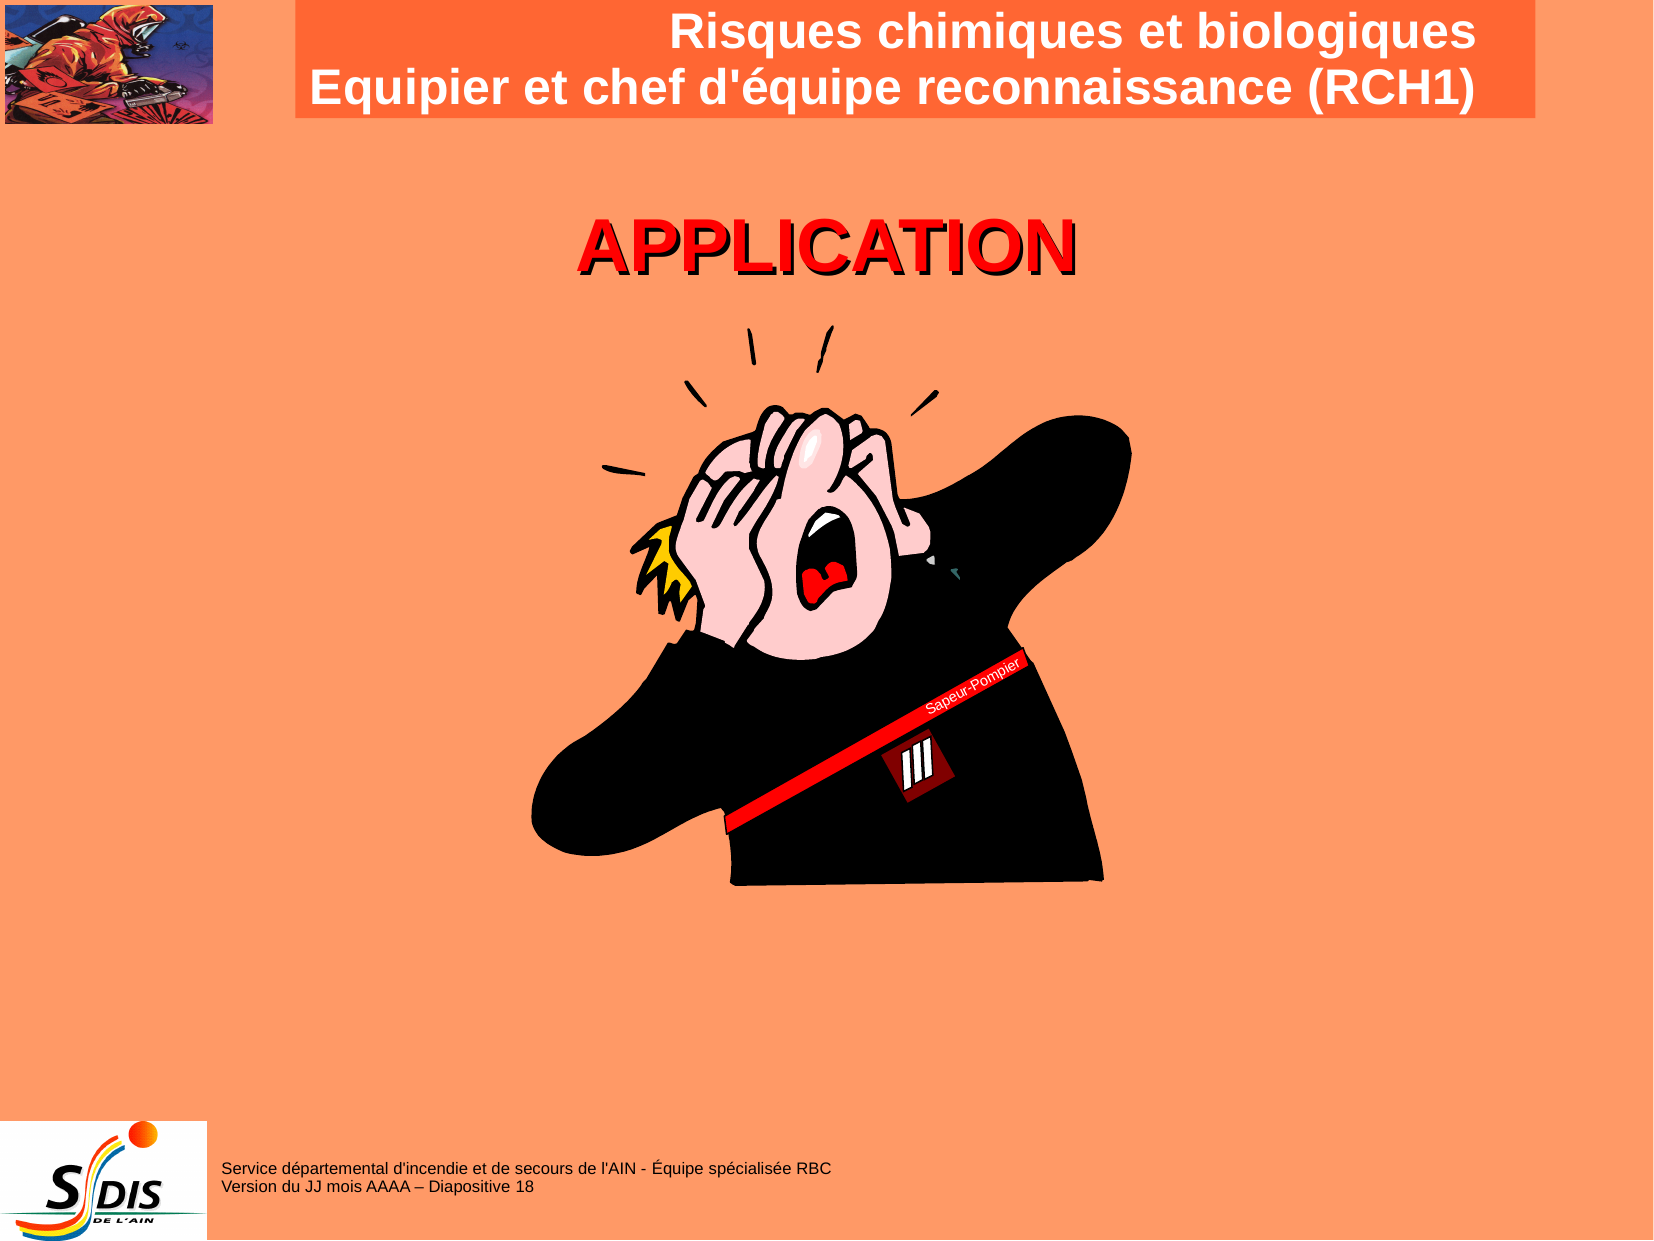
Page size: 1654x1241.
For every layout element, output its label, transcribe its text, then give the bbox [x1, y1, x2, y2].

text_box [684, 380, 707, 408]
text_box APPLICATION [59, 196, 1595, 296]
text_box [601, 465, 646, 477]
text_box [531, 405, 1132, 886]
text_box [747, 328, 757, 366]
picture [0, 1121, 207, 1241]
text_box [910, 390, 939, 417]
picture [5, 5, 213, 124]
text_box Sapeur-Pompier [905, 640, 1040, 733]
text_box [816, 325, 834, 373]
